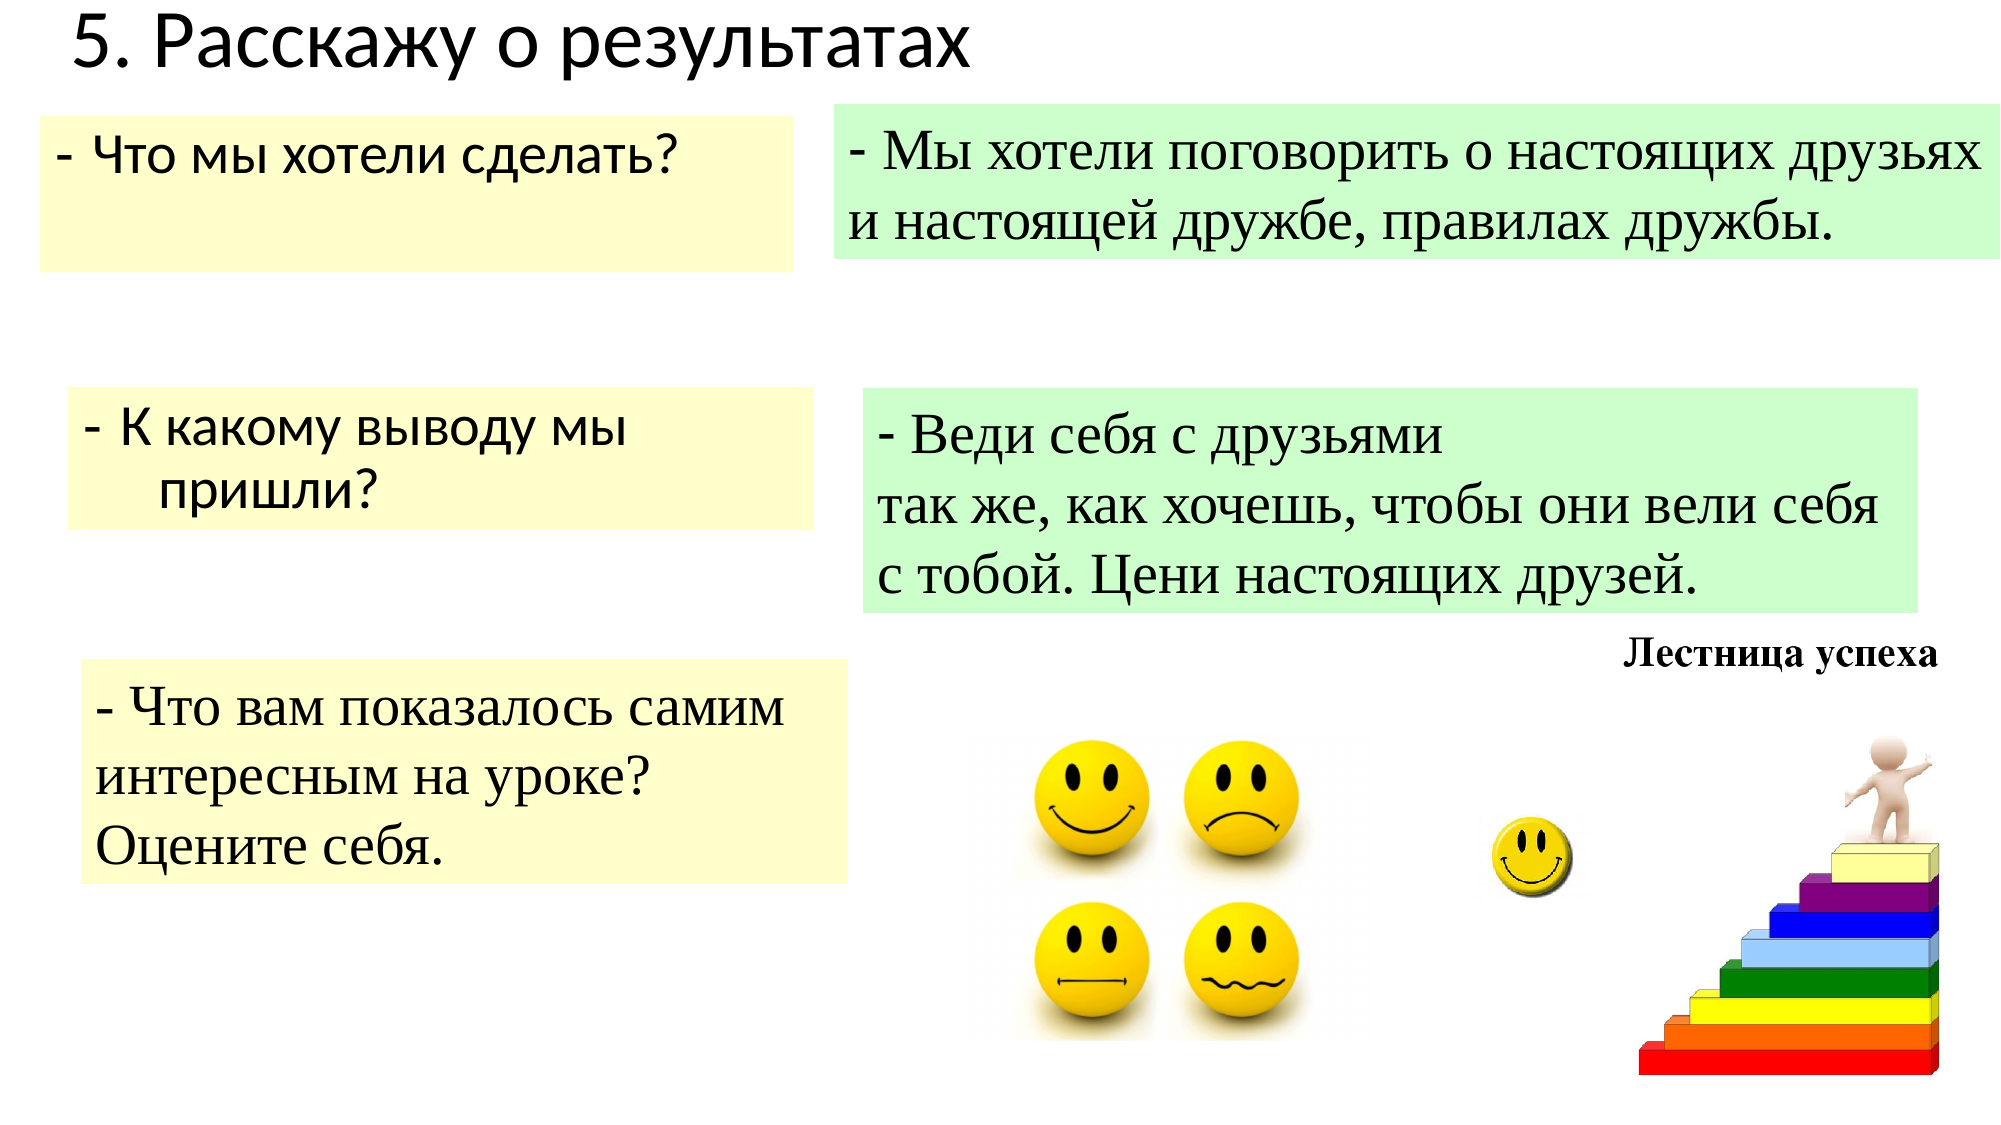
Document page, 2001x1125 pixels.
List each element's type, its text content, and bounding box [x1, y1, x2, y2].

text_box Что мы хотели сделать? [40, 115, 794, 273]
text_box Мы хотели поговорить о настоящих друзьях и настоящей дружбе, правилах дружбы. [834, 104, 2000, 259]
title 5. Расскажу о результатах [55, 0, 1781, 100]
text_box Веди себя с друзьями так же, как хочешь, чтобы они вели себя с тобой. Цени настоящих друзей. [863, 388, 1918, 613]
picture [961, 732, 1373, 1041]
text_box - Что вам показалось самим интересным на уроке? Оцените себя. [81, 659, 848, 884]
text_box К какому выводу мы пришли? [68, 387, 814, 530]
picture [1438, 600, 2000, 1114]
